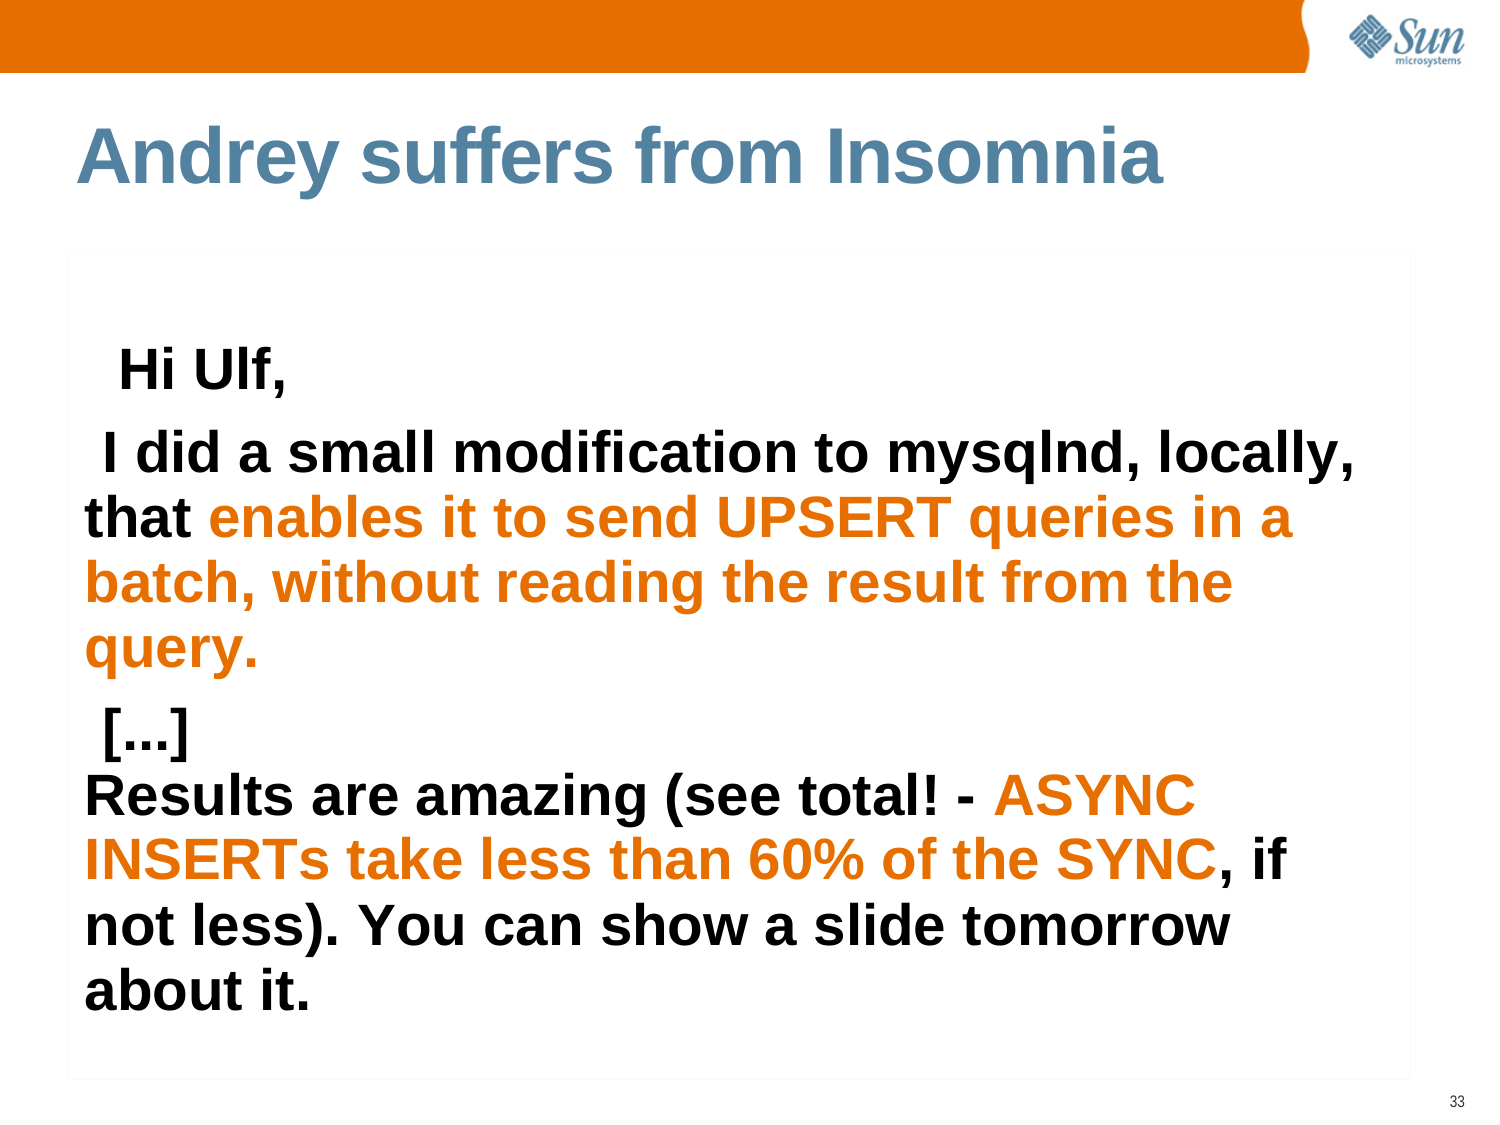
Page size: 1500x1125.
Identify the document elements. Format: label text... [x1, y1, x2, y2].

title Andrey suffers from Insomnia [75, 119, 1437, 224]
picture [0, 0, 1500, 73]
text_box Hi Ulf, I did a small modification to mysqlnd, locally, that enables it to send UPSERT queries in a batch, without reading the result from the query. [...] Results are amazing (see total! - ASYNC INSERTs take less than 60% of the SYNC, if not less). You can show a slide tomorrow about it. [67, 253, 1411, 1080]
